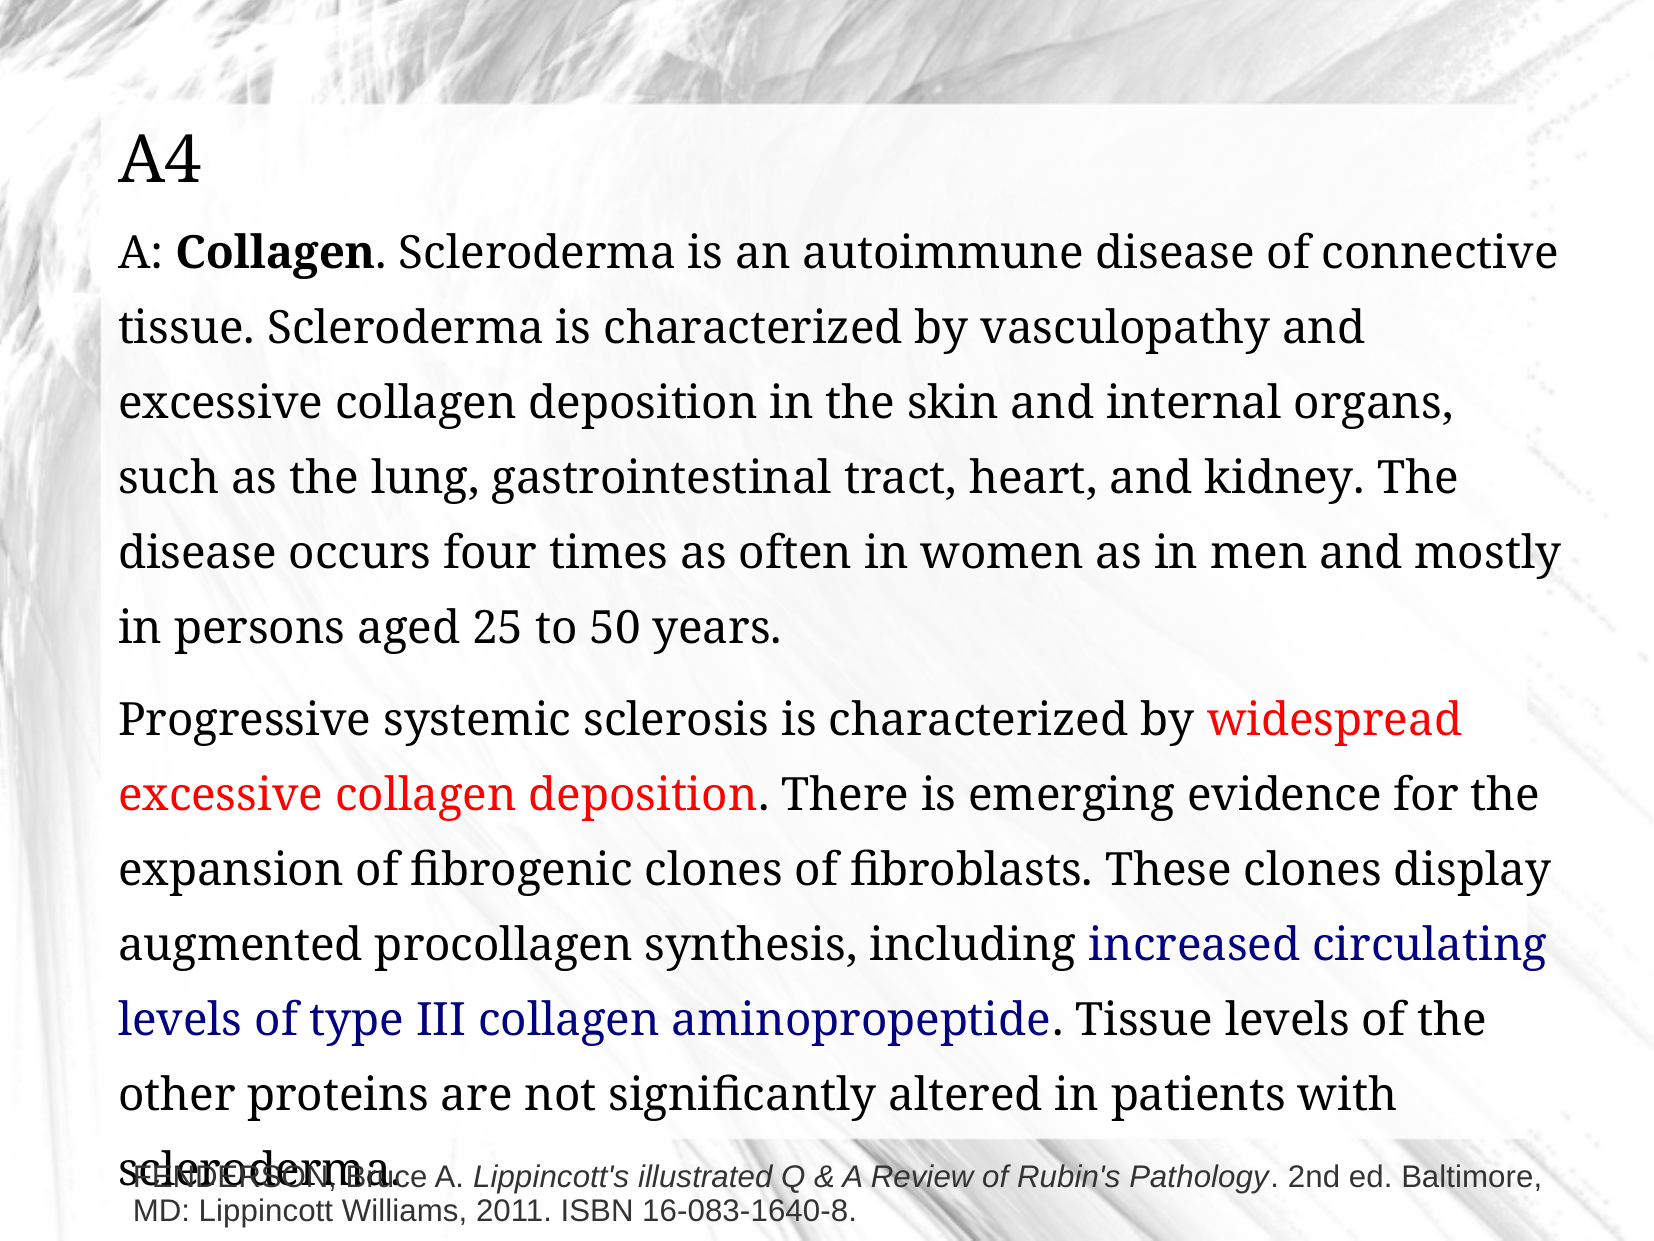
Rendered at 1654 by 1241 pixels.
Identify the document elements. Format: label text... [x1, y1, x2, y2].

picture [0, 0, 1654, 1241]
title A4 [118, 107, 1506, 206]
list A: Collagen. Scleroderma is an autoimmune disease of connective tissue. Scleroderma is characterized by vasculopathy and excessive collagen deposition in the skin and internal organs, such as the lung, gastrointestinal tract, heart, and kidney. The disease occurs four times as often in women as in men and mostly in persons aged 25 to 50 years. Progressive systemic sclerosis is characterized by widespread excessive collagen deposition. There is emerging evidence for the expansion of fibrogenic clones of fibroblasts. These clones display augmented procollagen synthesis, including increased circulating levels of type III collagen aminopropeptide. Tissue levels of the other proteins are not significantly altered in patients with scleroderma. Diagnosis: Scleroderma [118, 206, 1565, 1139]
text_box FENDERSON, Bruce A. Lippincott's illustrated Q & A Review of Rubin's Pathology. 2nd ed. Baltimore, MD: Lippincott Williams, 2011. ISBN 16-083-1640-8. [118, 1151, 1565, 1236]
